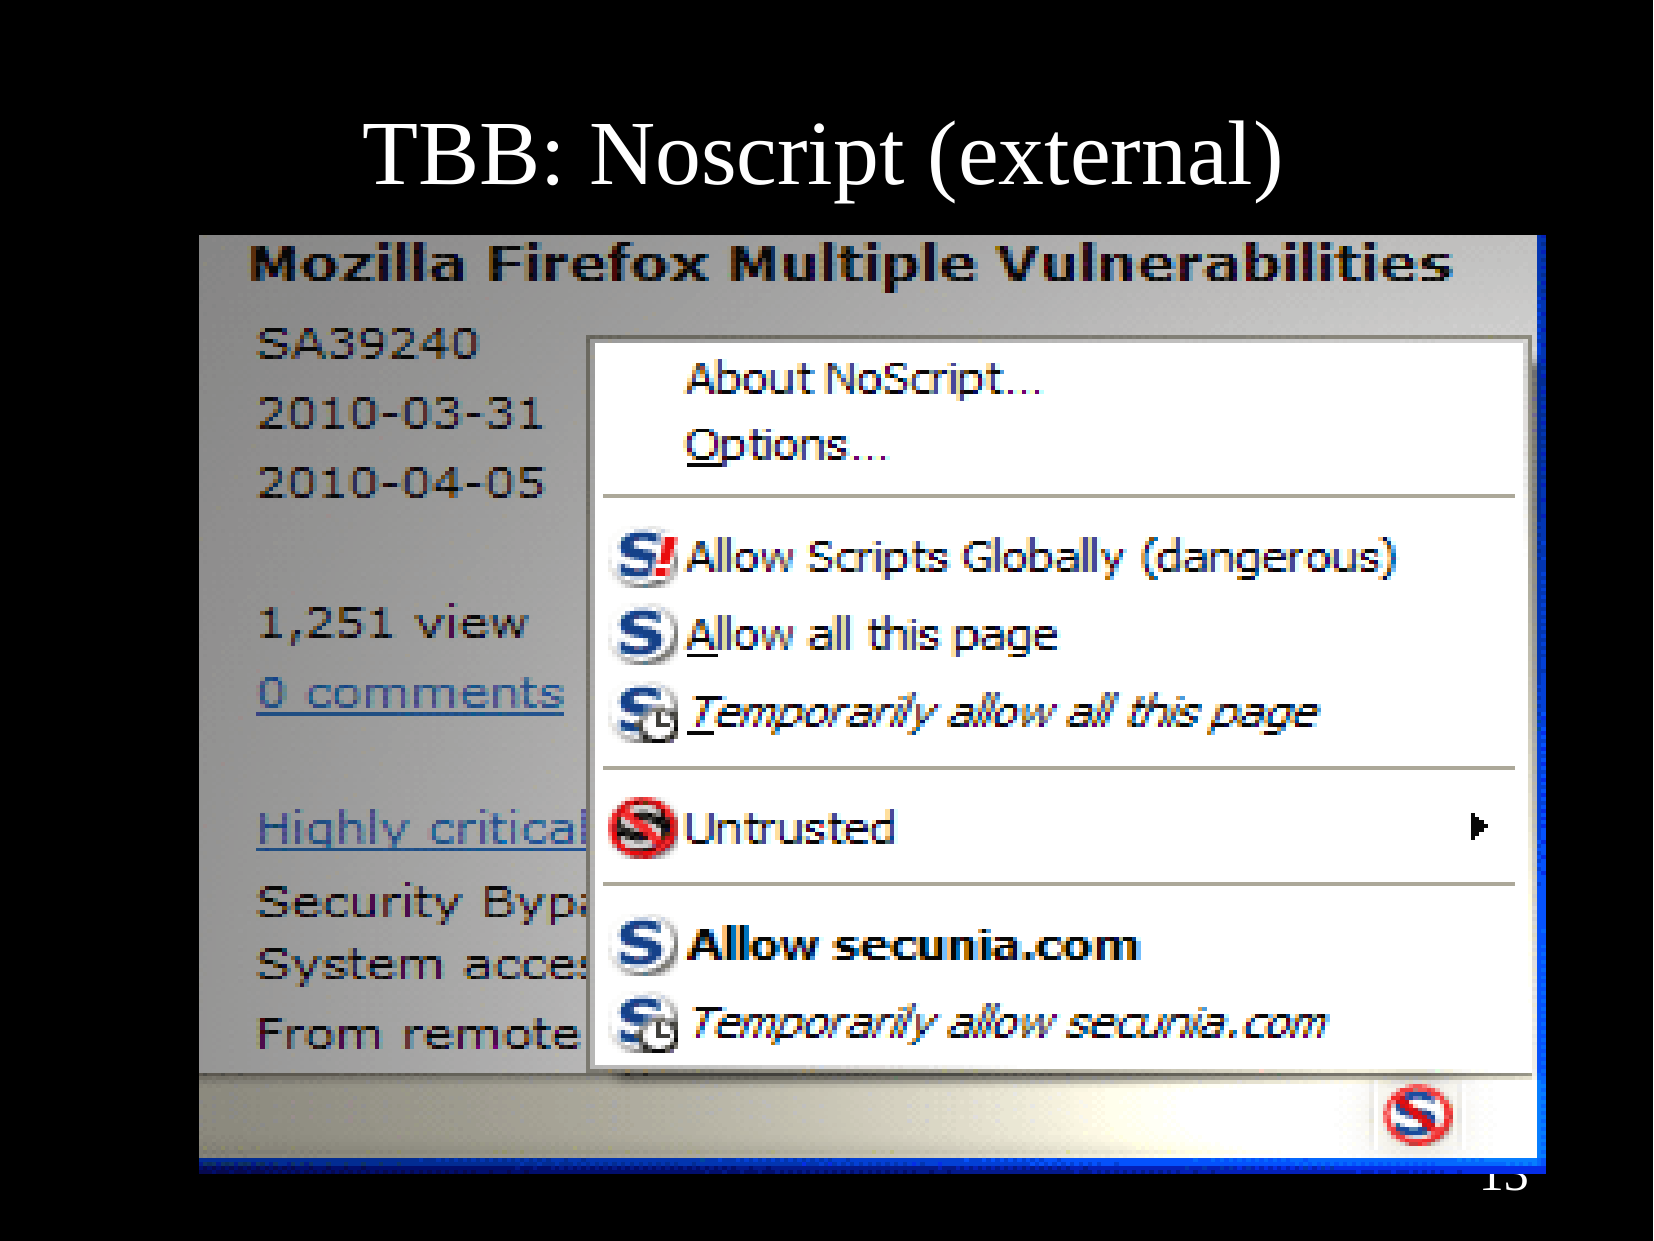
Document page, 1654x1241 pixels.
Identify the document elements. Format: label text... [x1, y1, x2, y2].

picture [199, 235, 1546, 1174]
title TBB: Noscript (external) [118, 49, 1530, 257]
